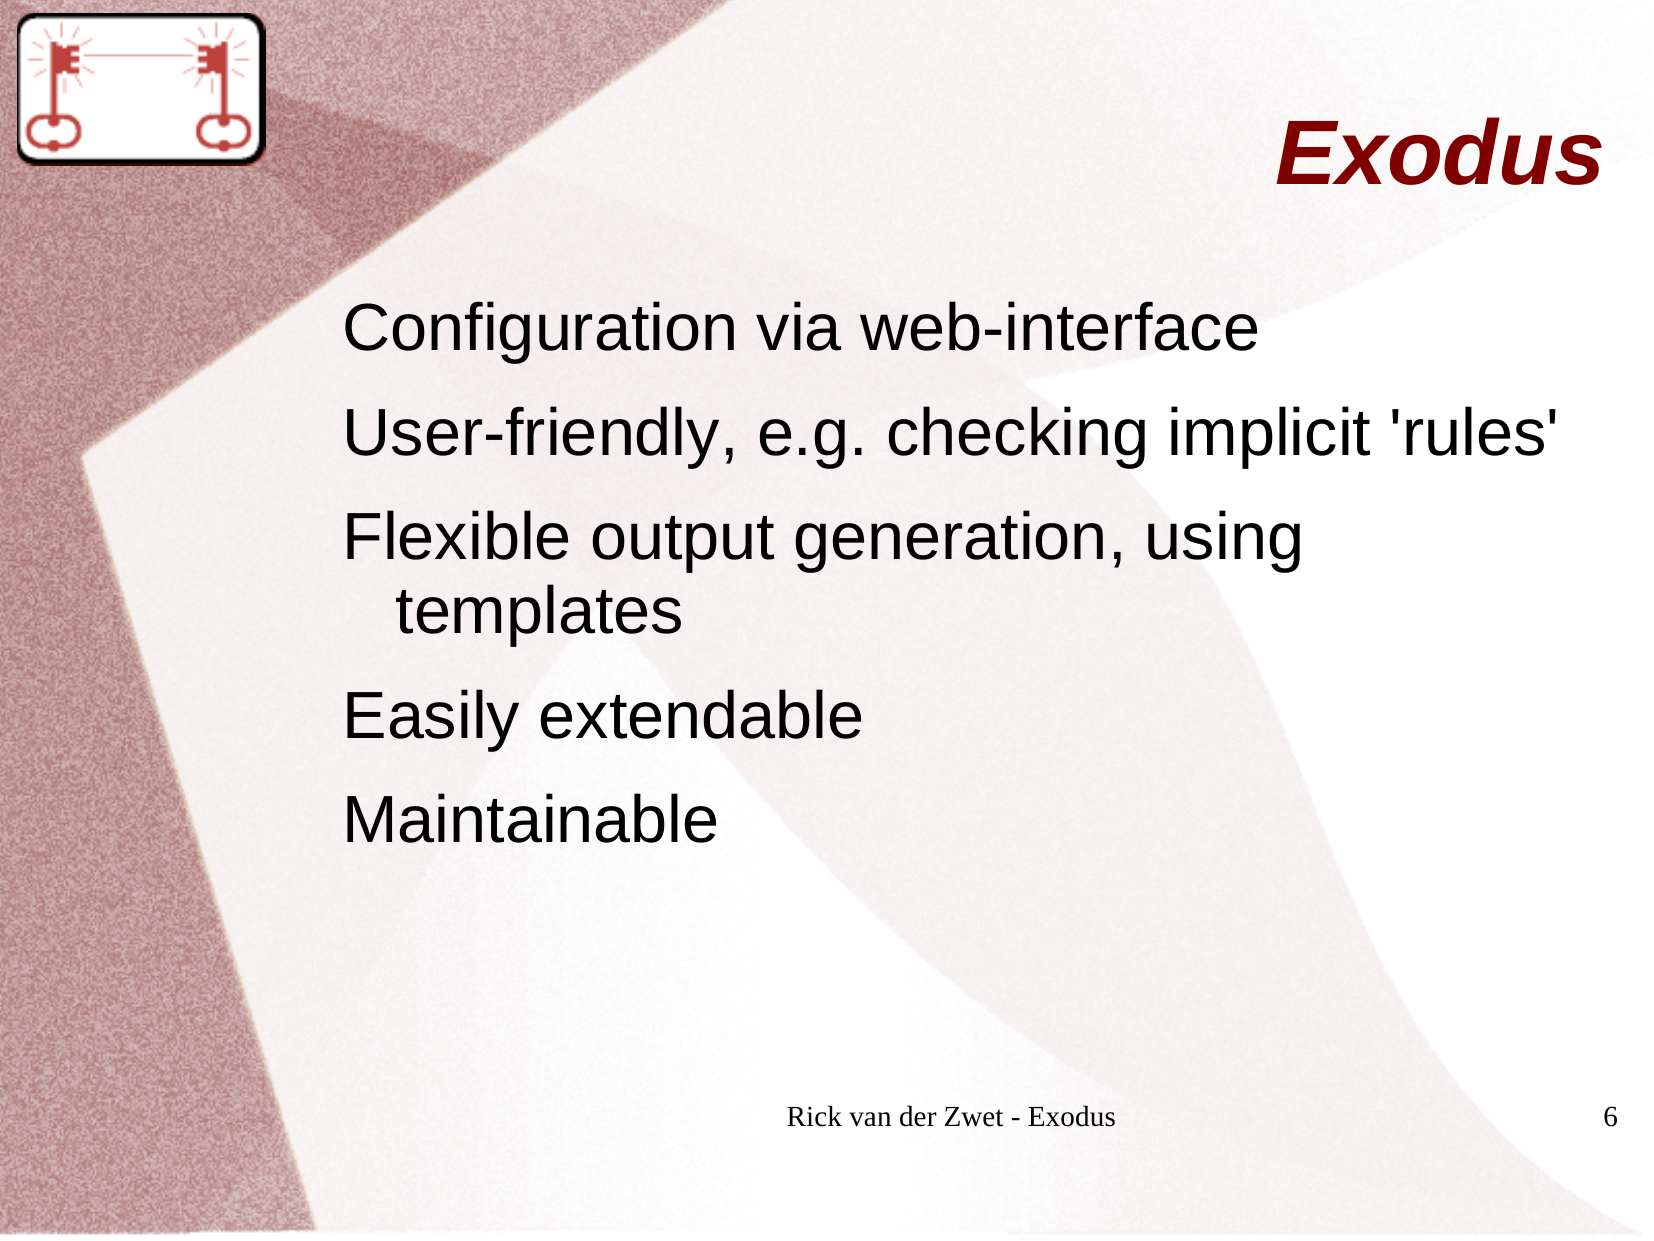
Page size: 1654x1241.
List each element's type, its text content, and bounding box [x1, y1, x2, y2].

picture [0, 0, 1654, 1241]
title Exodus [596, 56, 1607, 250]
list Configuration via web-interface User-friendly, e.g. checking implicit 'rules' Flexible output generation, using templates Easily extendable Maintainable [324, 290, 1601, 901]
